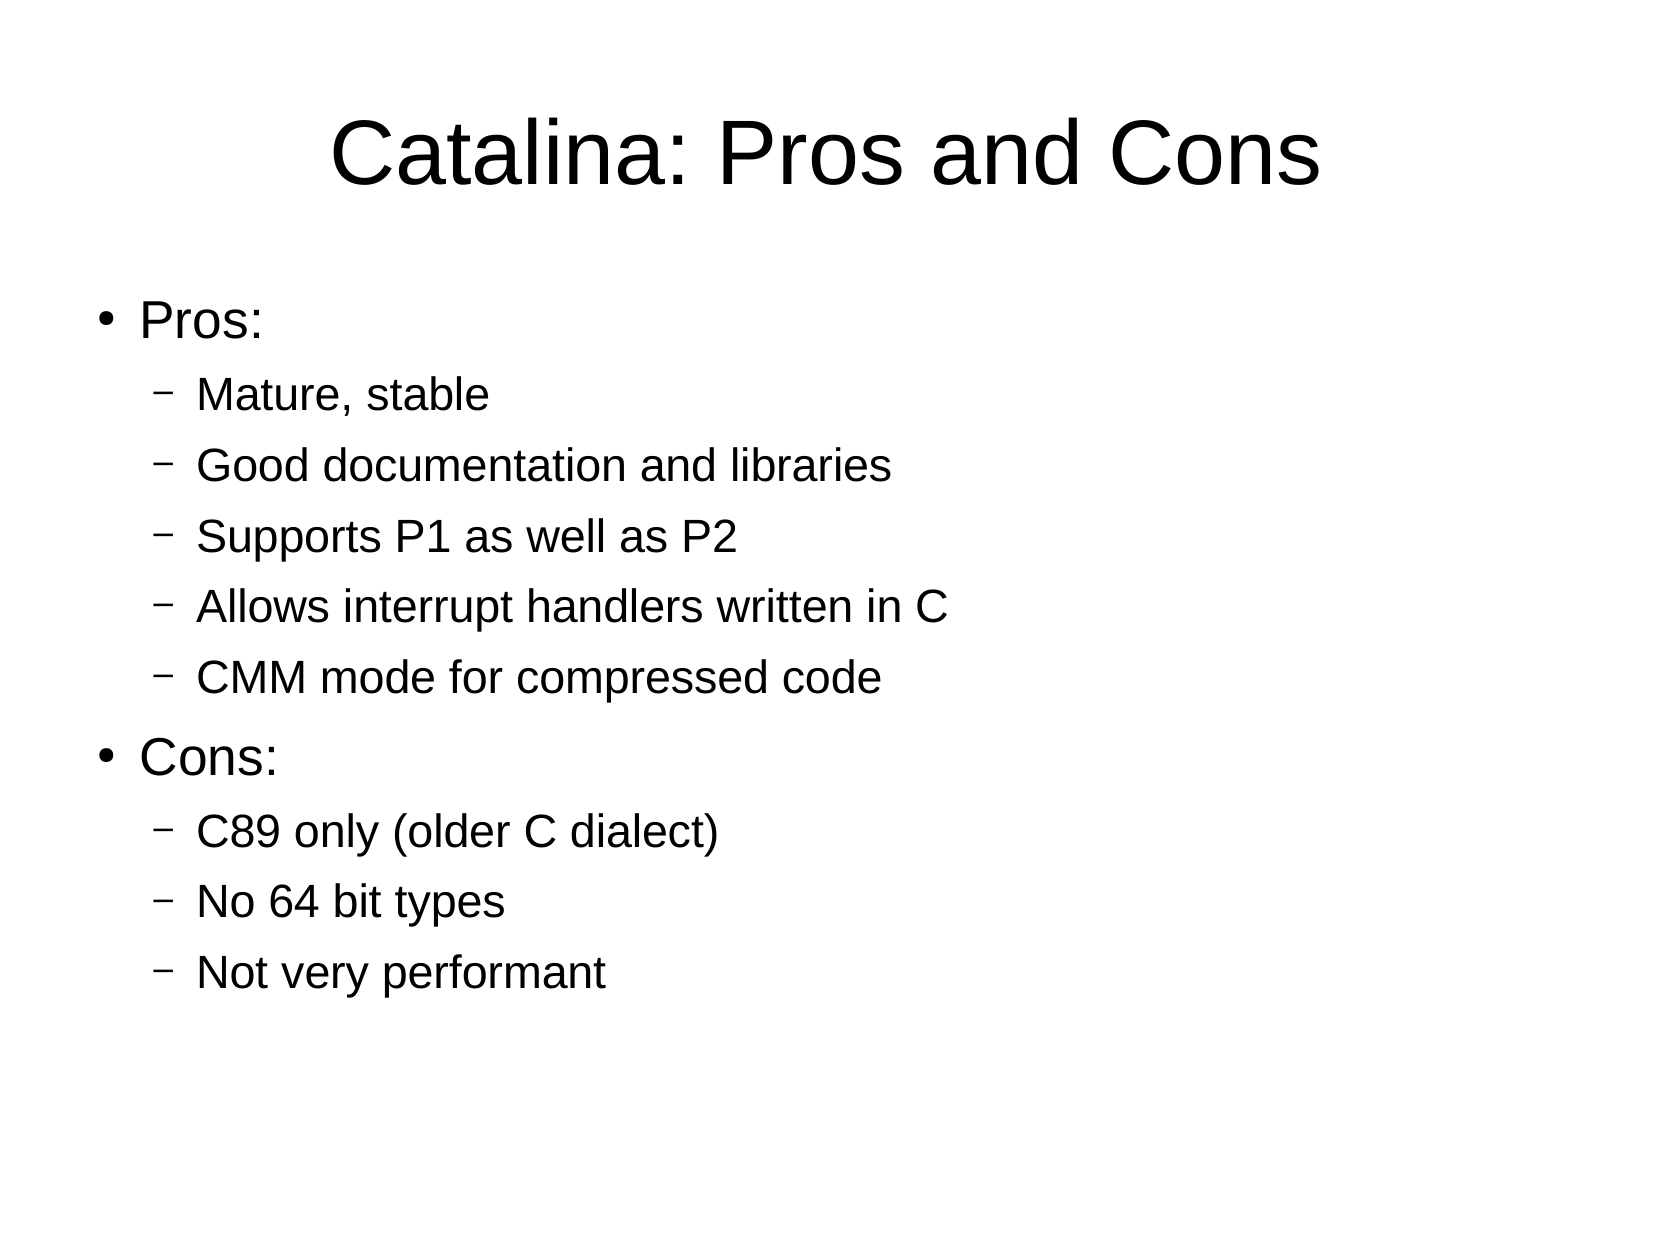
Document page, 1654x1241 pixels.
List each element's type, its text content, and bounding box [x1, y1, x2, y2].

title Catalina: Pros and Cons [82, 49, 1571, 257]
list Pros: Mature, stable Good documentation and libraries Supports P1 as well as P2 Allows interrupt handlers written in C CMM mode for compressed code Cons: C89 only (older C dialect) No 64 bit types Not very performant [82, 290, 1571, 1010]
